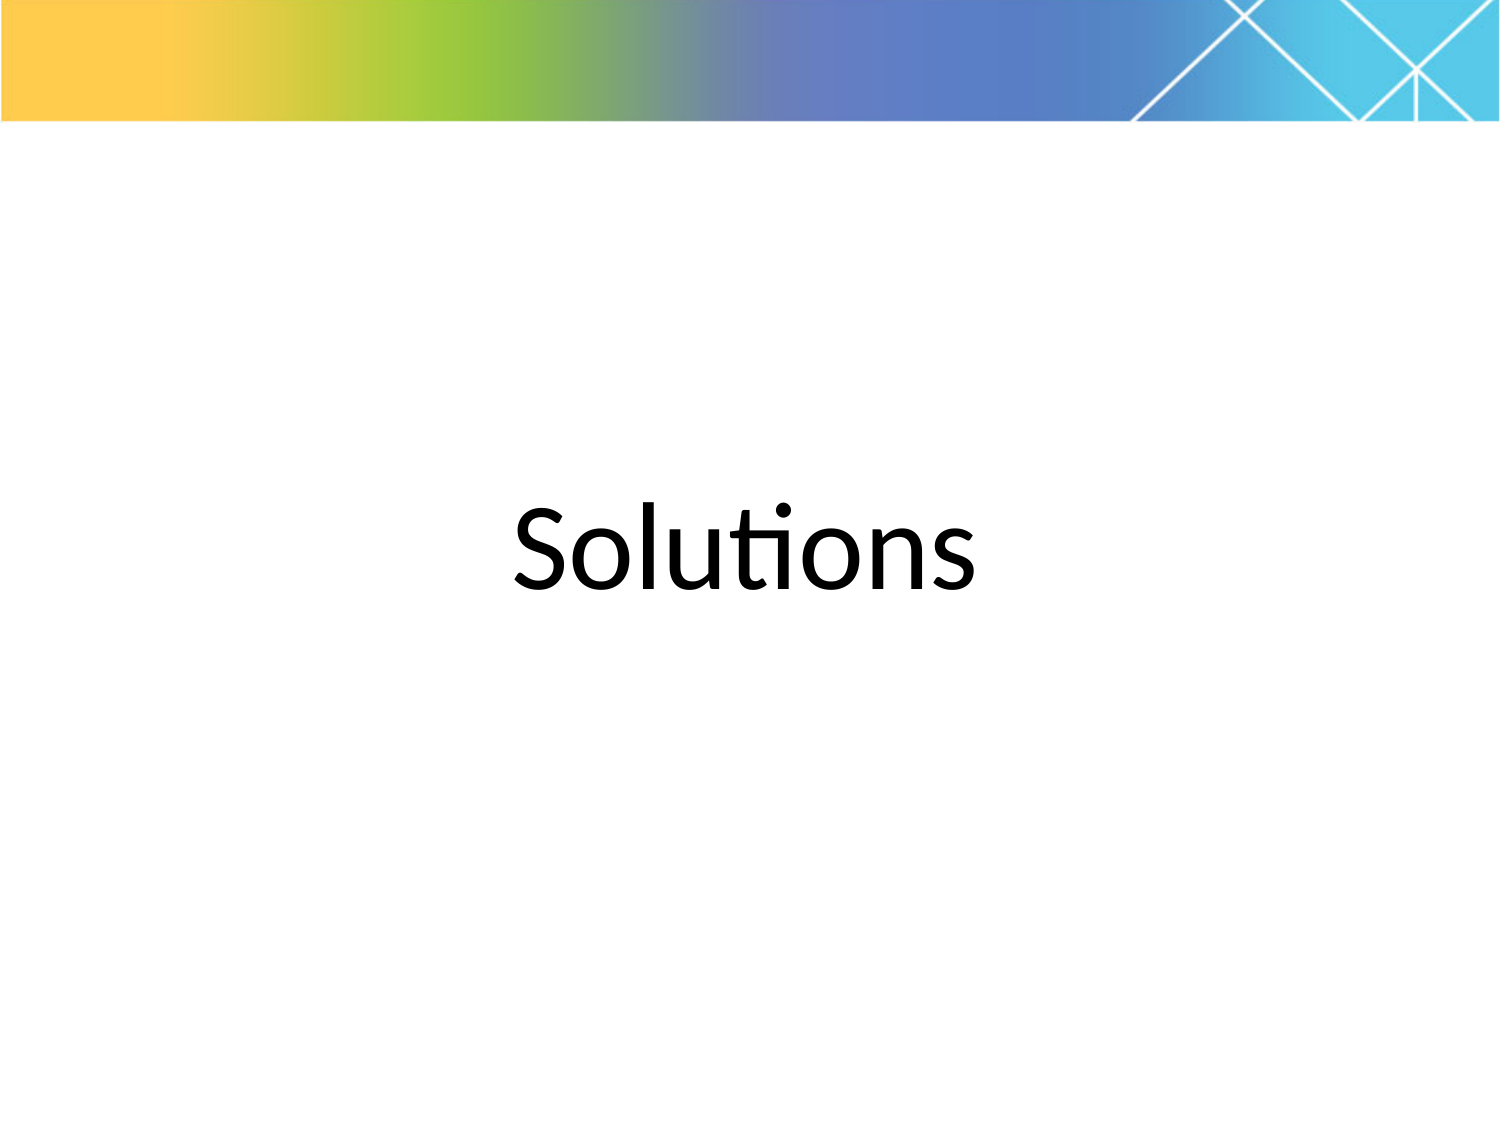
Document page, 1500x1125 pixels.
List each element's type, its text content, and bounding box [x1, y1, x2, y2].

picture [0, 0, 1500, 123]
list Solutions [70, 152, 1421, 915]
